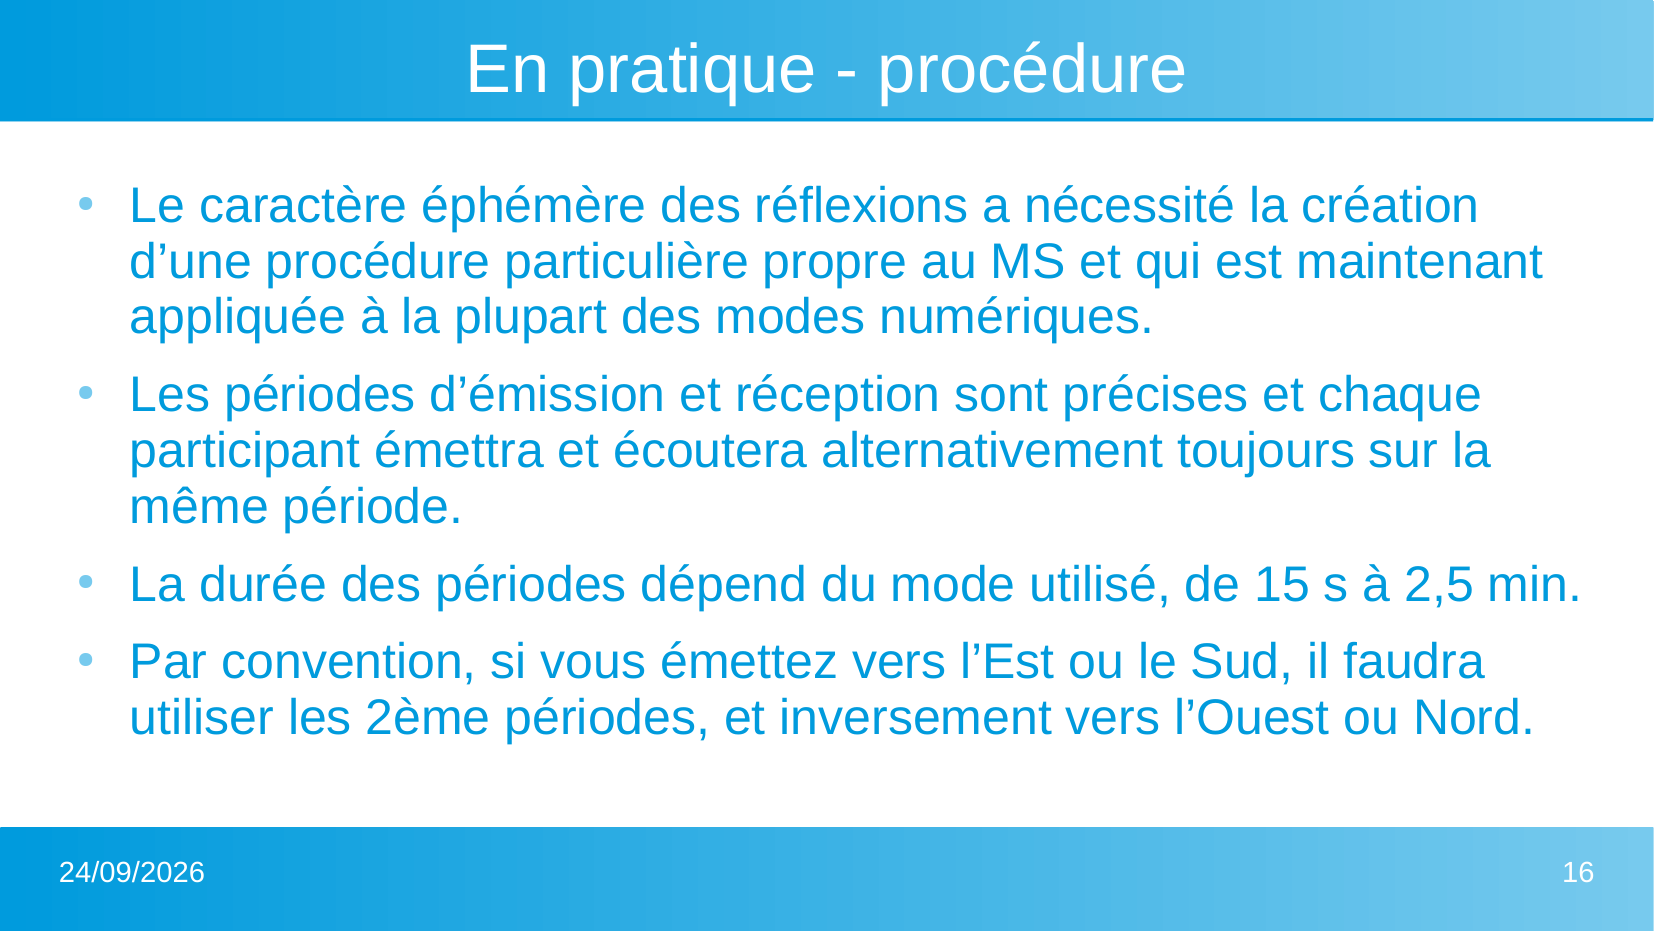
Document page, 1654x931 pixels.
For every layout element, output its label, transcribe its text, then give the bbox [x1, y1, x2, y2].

title En pratique - procédure [59, 29, 1595, 108]
list Le caractère éphémère des réflexions a nécessité la création d’une procédure particulière propre au MS et qui est maintenant appliquée à la plupart des modes numériques. Les périodes d’émission et réception sont précises et chaque participant émettra et écoutera alternativement toujours sur la même période. La durée des périodes dépend du mode utilisé, de 15 s à 2,5 min. Par convention, si vous émettez vers l’Est ou le Sud, il faudra utiliser les 2ème périodes, et inversement vers l’Ouest ou Nord. [59, 177, 1595, 768]
